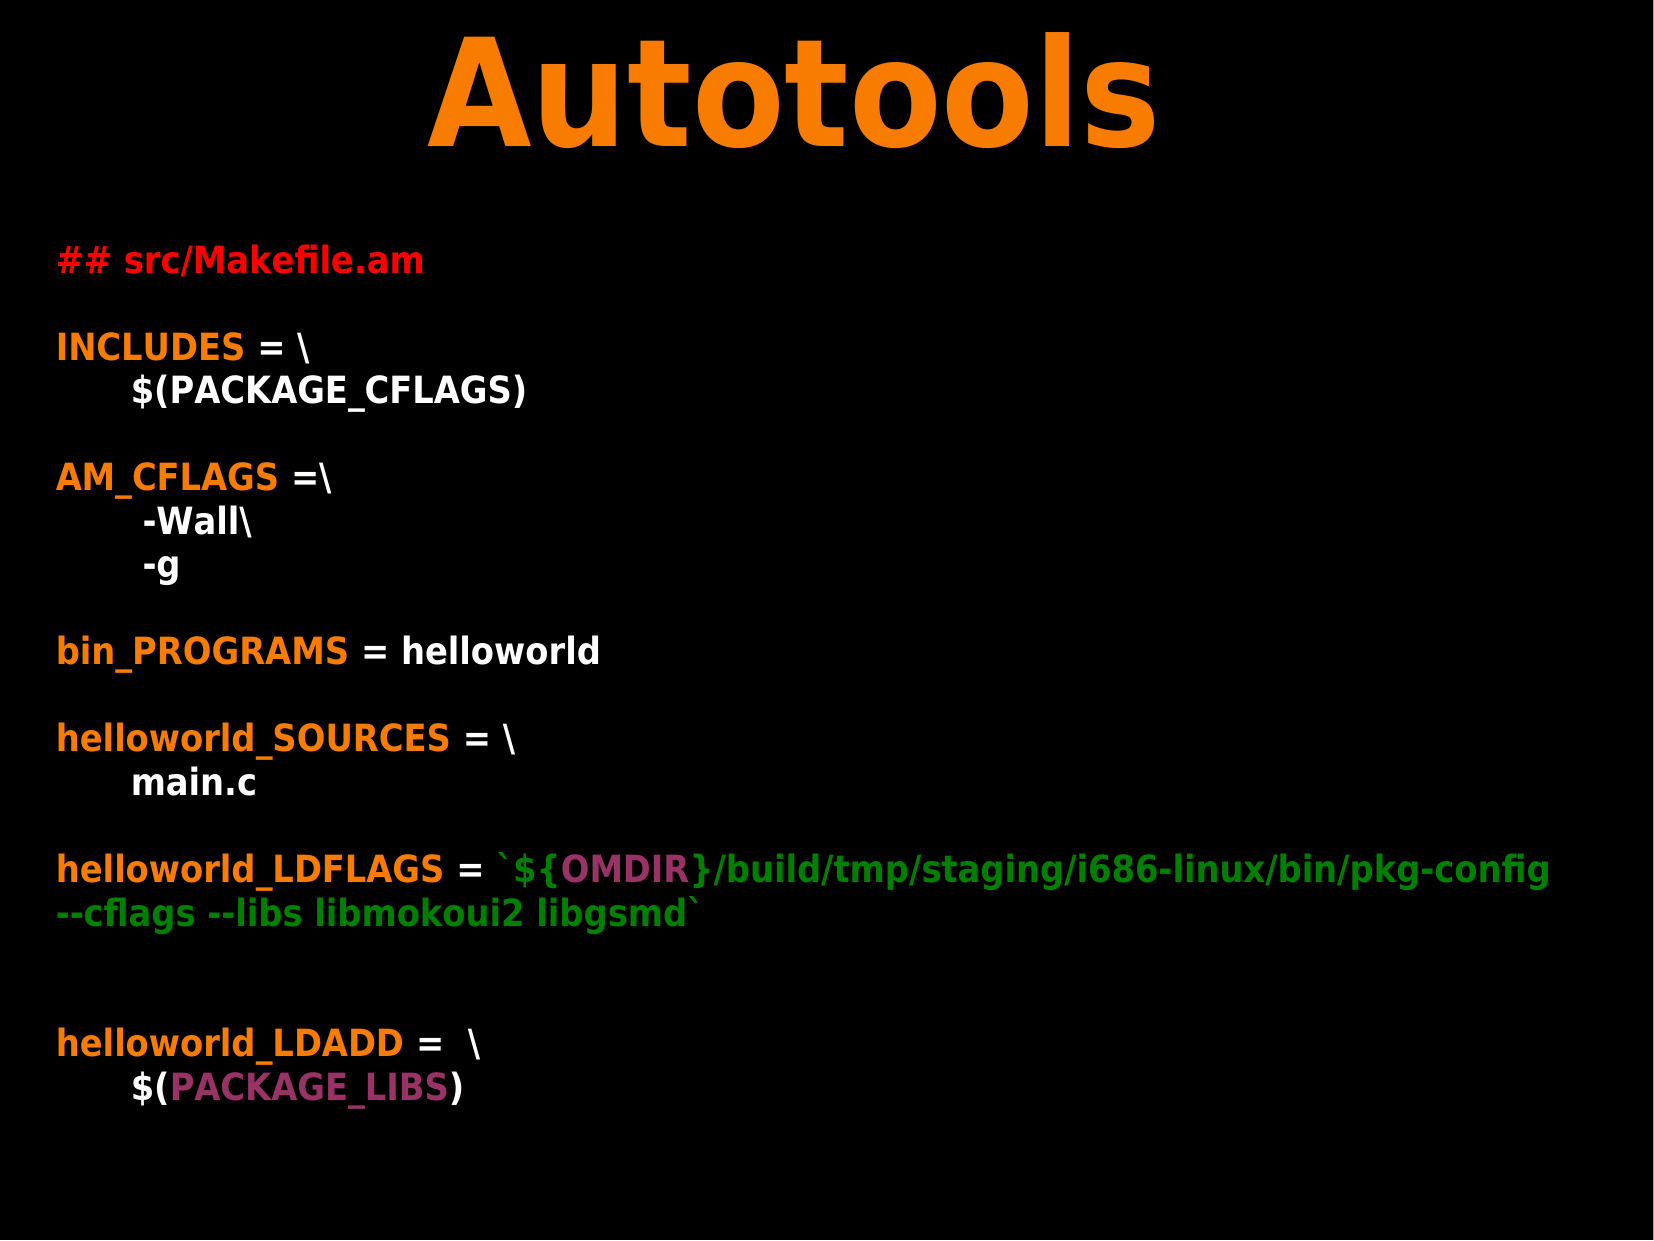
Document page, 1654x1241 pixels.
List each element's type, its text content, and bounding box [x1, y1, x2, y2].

text_box ## src/Makefile.am INCLUDES = \ $(PACKAGE_CFLAGS) AM_CFLAGS =\ -Wall\ -g bin_PROGRAMS = helloworld helloworld_SOURCES = \ main.c helloworld_LDFLAGS = `${OMDIR}/build/tmp/staging/i686-linux/bin/pkg-config --cflags --libs libmokoui2 libgsmd` helloworld_LDADD = \ $(PACKAGE_LIBS) [41, 187, 1576, 1160]
text_box Autotools [412, 0, 1201, 226]
